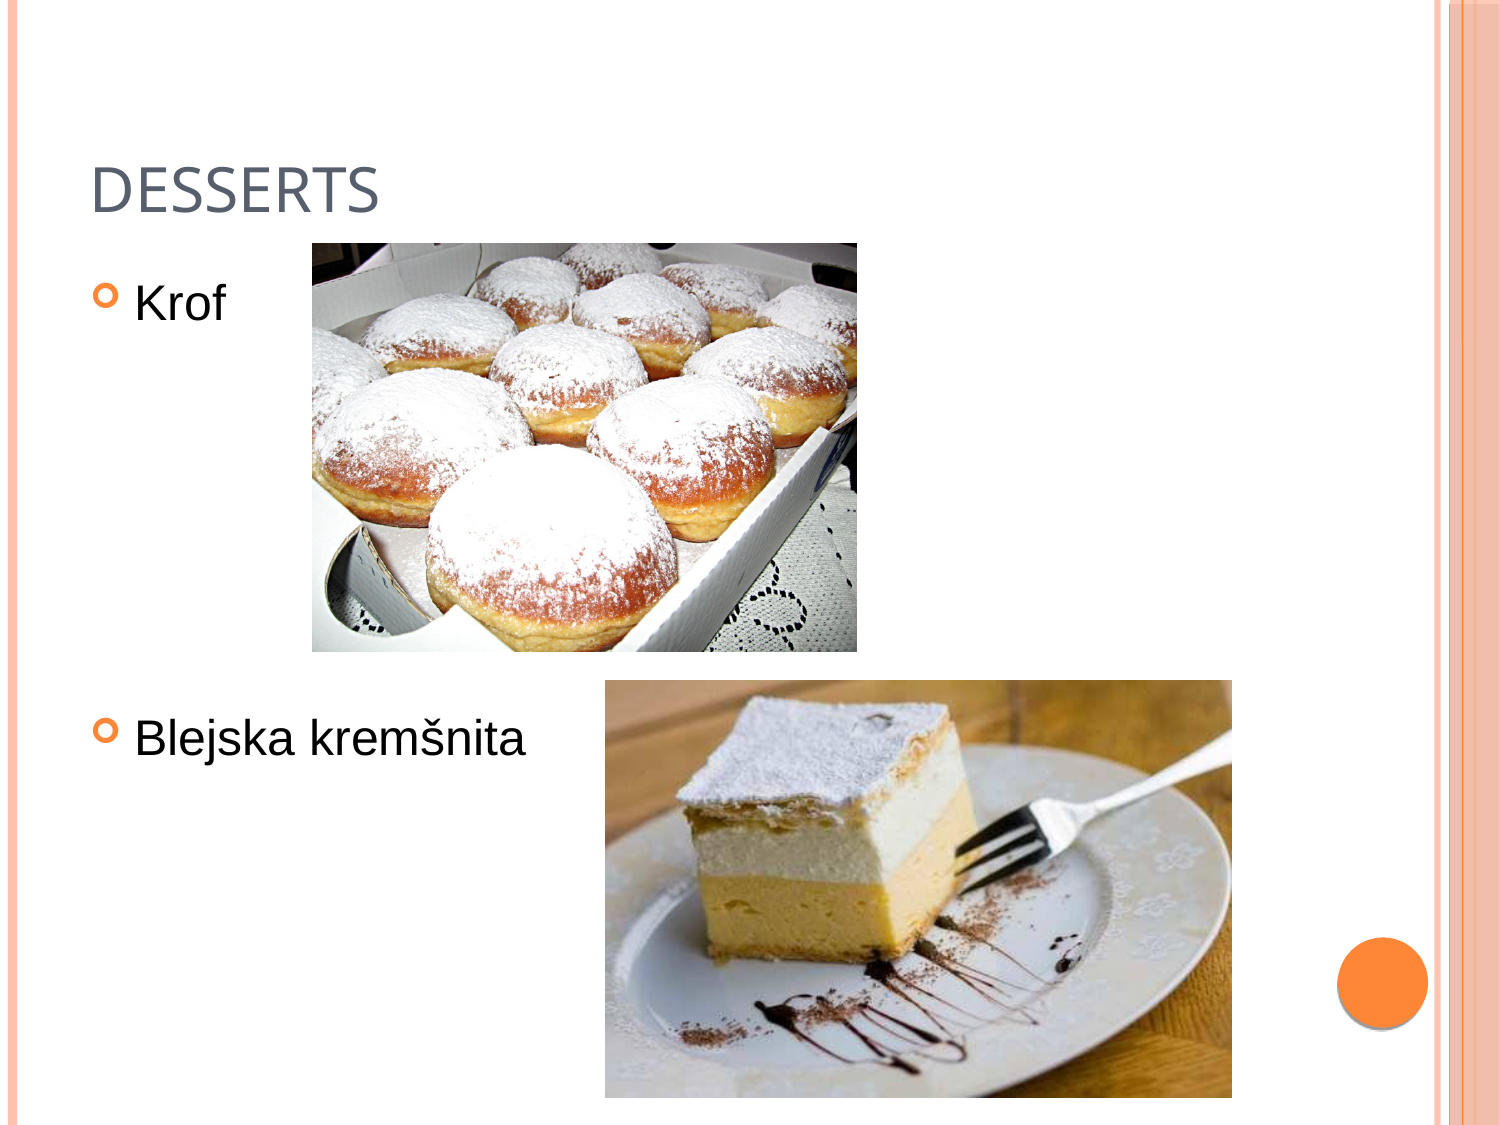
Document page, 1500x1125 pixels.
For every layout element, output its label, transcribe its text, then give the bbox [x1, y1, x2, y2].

picture [605, 680, 1232, 1098]
picture [312, 243, 857, 652]
list Krof Blejska kremšnita [75, 262, 1300, 1062]
title DESSERTS [75, 45, 1300, 233]
